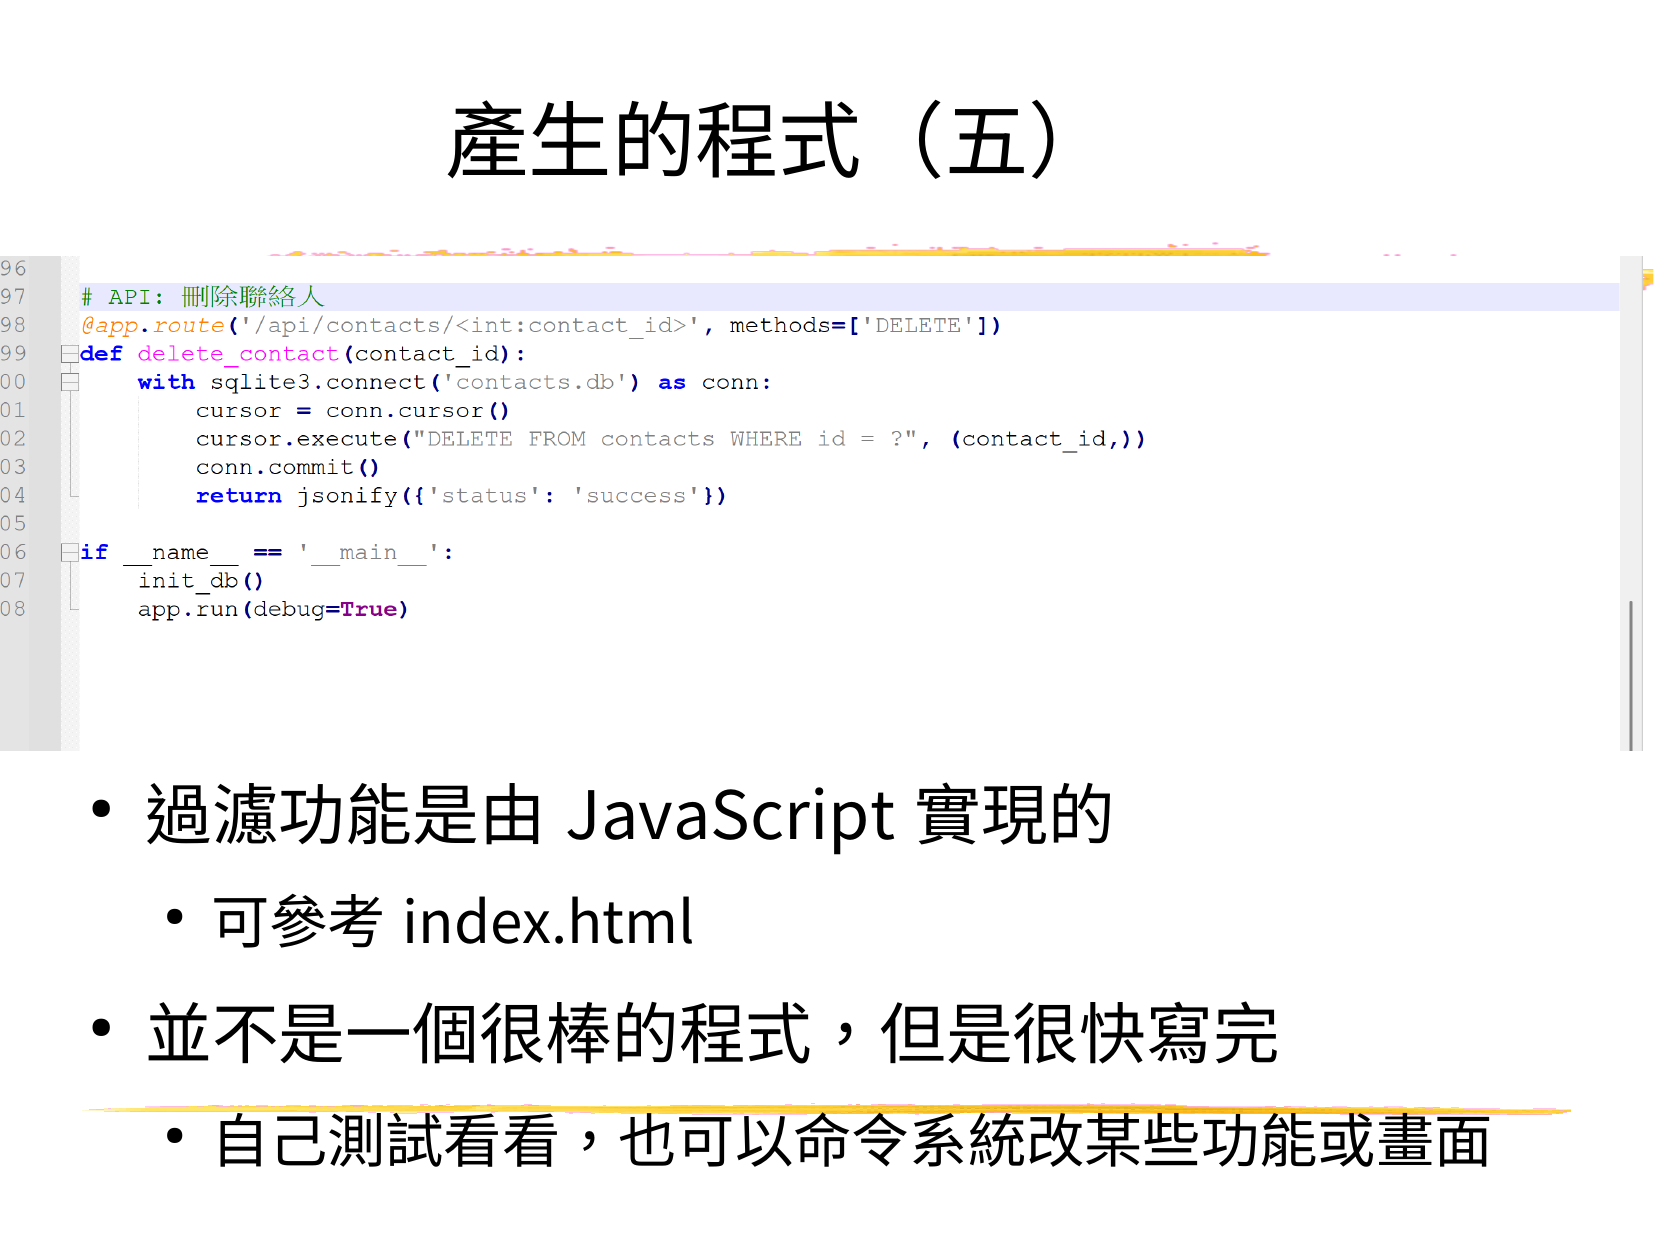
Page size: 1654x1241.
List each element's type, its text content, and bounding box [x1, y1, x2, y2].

list 過濾功能是由JavaScript實現的 可參考index.html 並不是一個很棒的程式，但是很快寫完 自己測試看看，也可以命令系統改某些功能或畫面 [89, 756, 1495, 1162]
picture [0, 237, 1654, 751]
picture [82, 1102, 89, 1117]
picture [1495, 1102, 1571, 1117]
title 產生的程式（五） [76, 28, 1482, 235]
